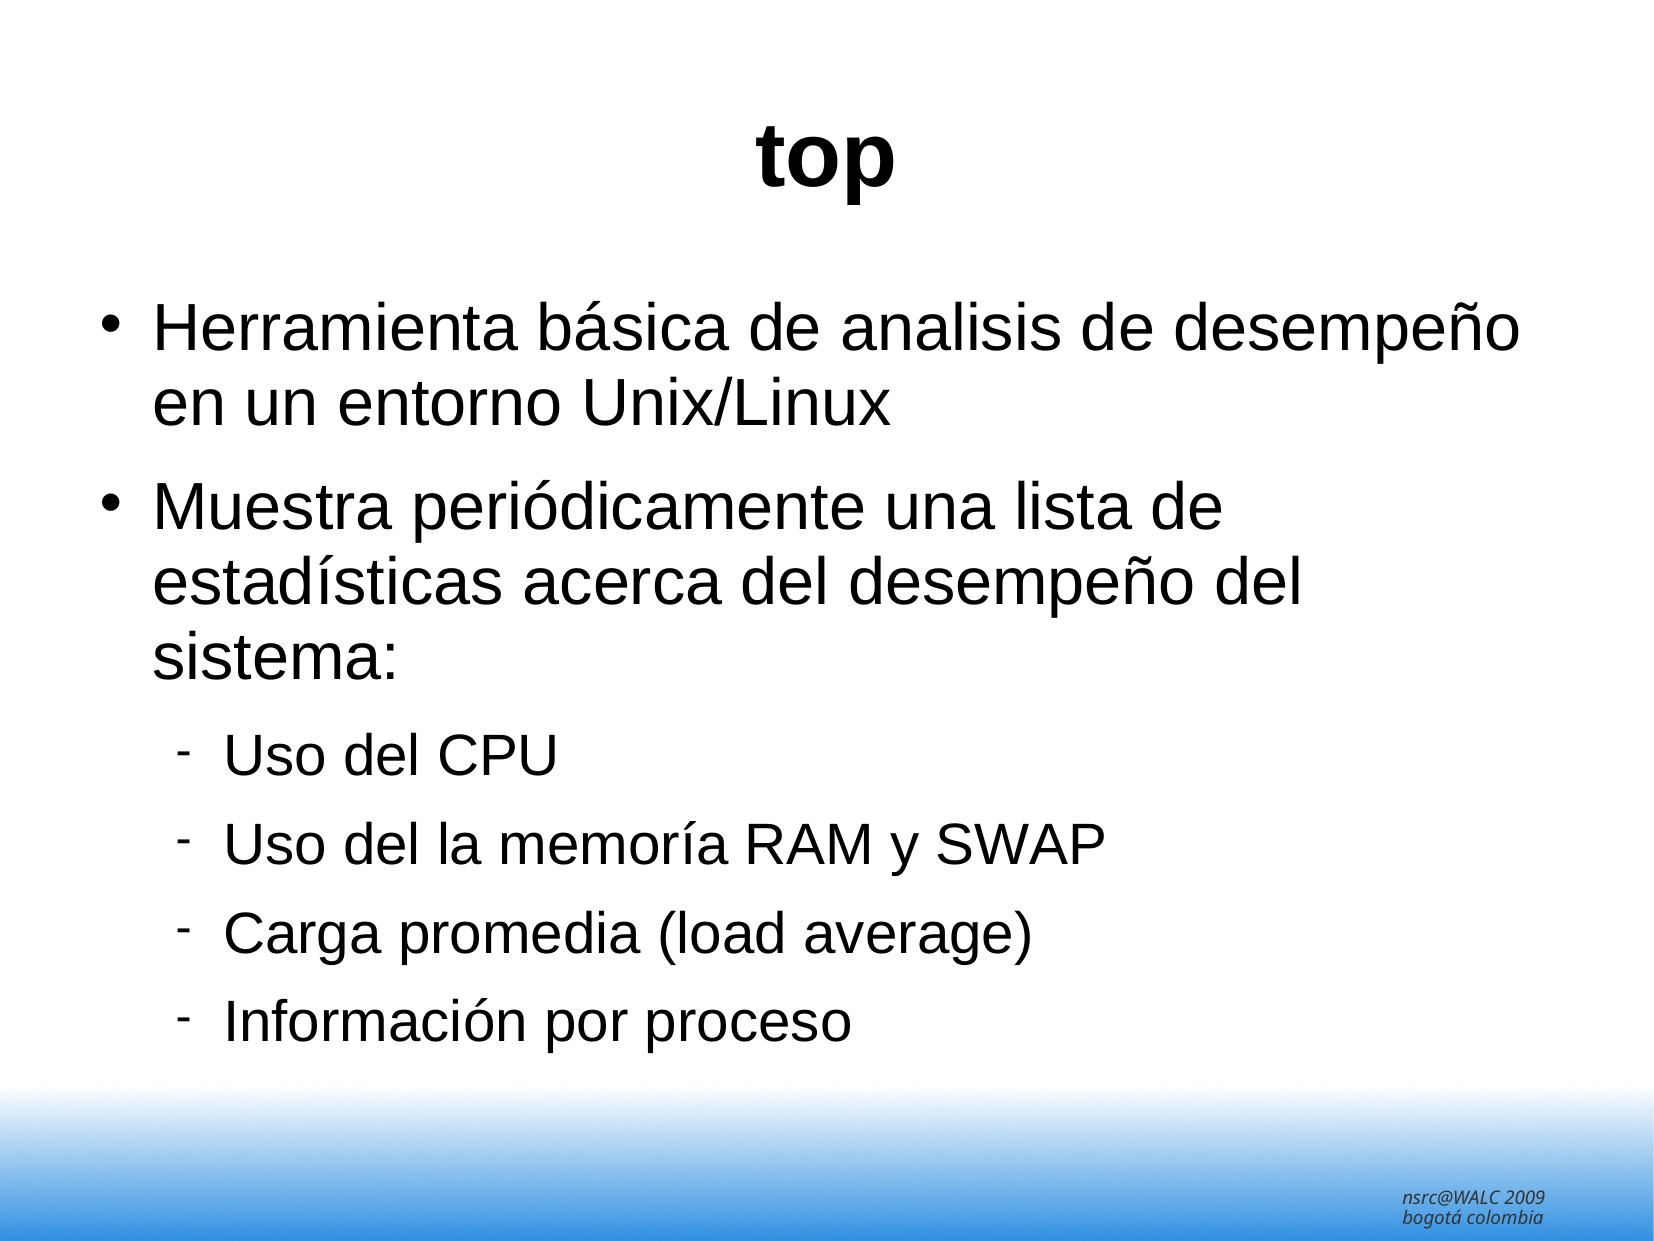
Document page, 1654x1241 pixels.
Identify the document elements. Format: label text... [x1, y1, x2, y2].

title top [82, 49, 1571, 257]
list Herramienta básica de analisis de desempeño en un entorno Unix/Linux Muestra periódicamente una lista de estadísticas acerca del desempeño del sistema: Uso del CPU Uso del la memoría RAM y SWAP Carga promedia (load average) Información por proceso [82, 290, 1571, 1109]
picture [0, 1083, 1654, 1241]
